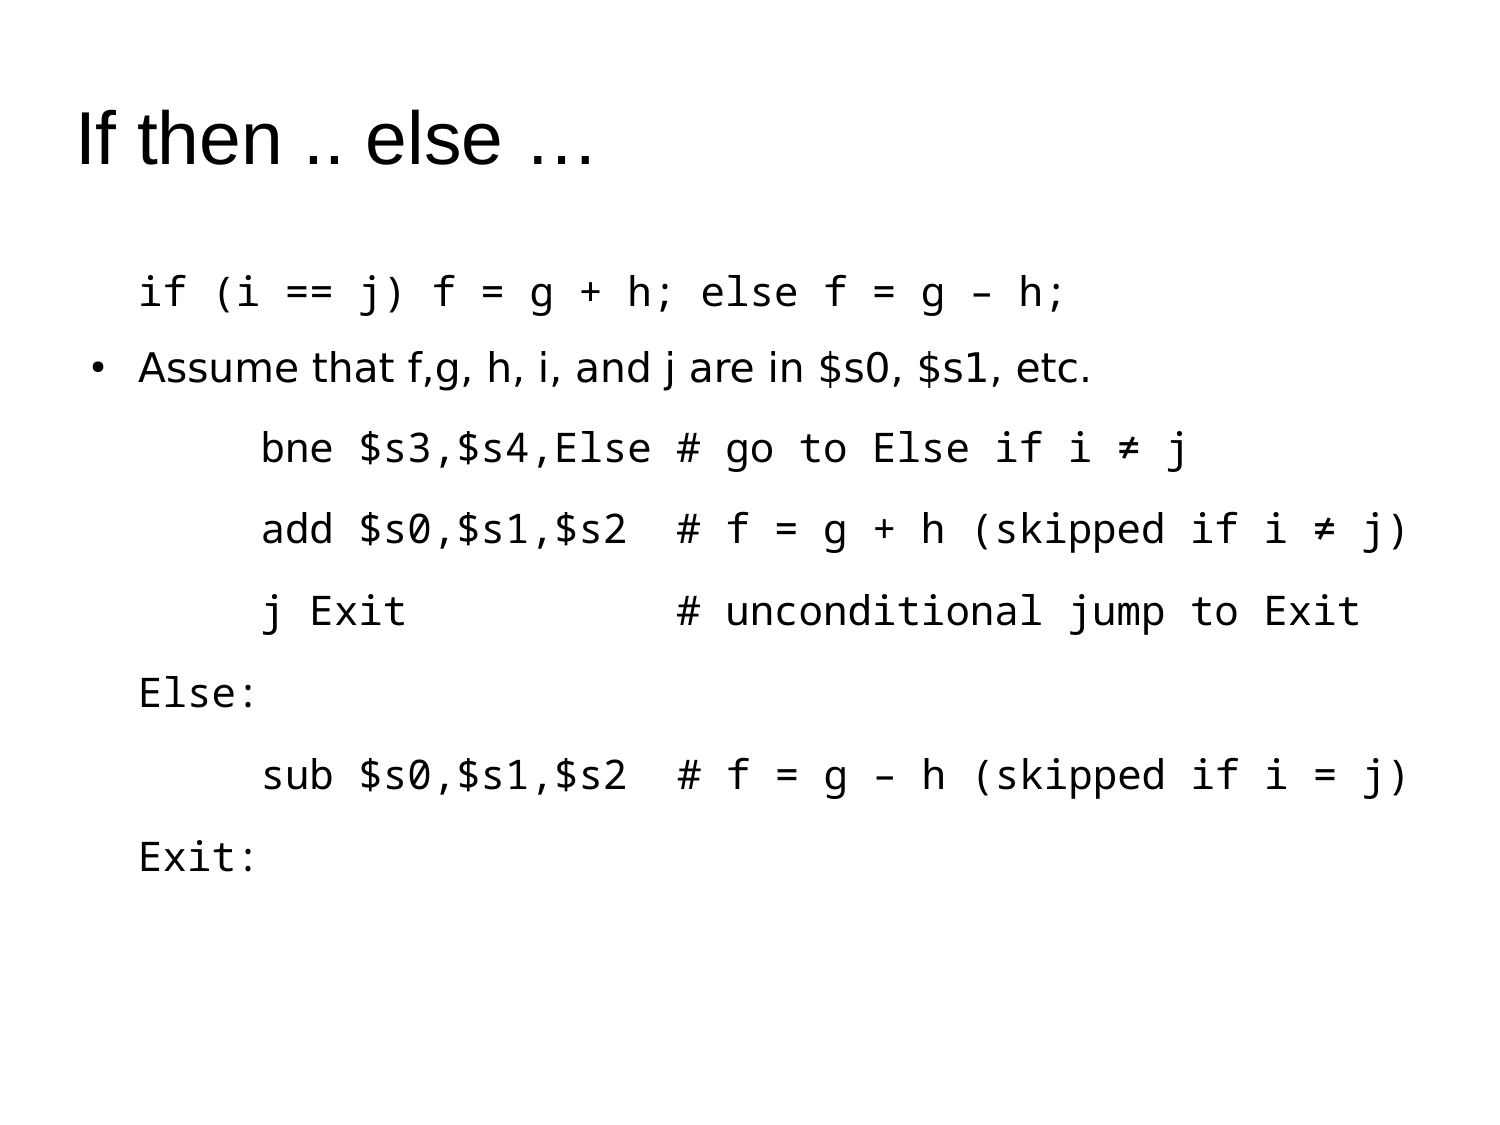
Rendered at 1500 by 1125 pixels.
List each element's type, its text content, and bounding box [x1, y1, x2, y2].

title If then .. else … [75, 44, 1425, 233]
list if (i == j) f = g + h; else f = g – h; Assume that f,g, h, i, and j are in $s0, $s1, etc. bne $s3,$s4,Else # go to Else if i ≠ j add $s0,$s1,$s2 # f = g + h (skipped if i ≠ j) j Exit # unconditional jump to Exit Else: sub $s0,$s1,$s2 # f = g – h (skipped if i = j) Exit: [75, 263, 1425, 916]
